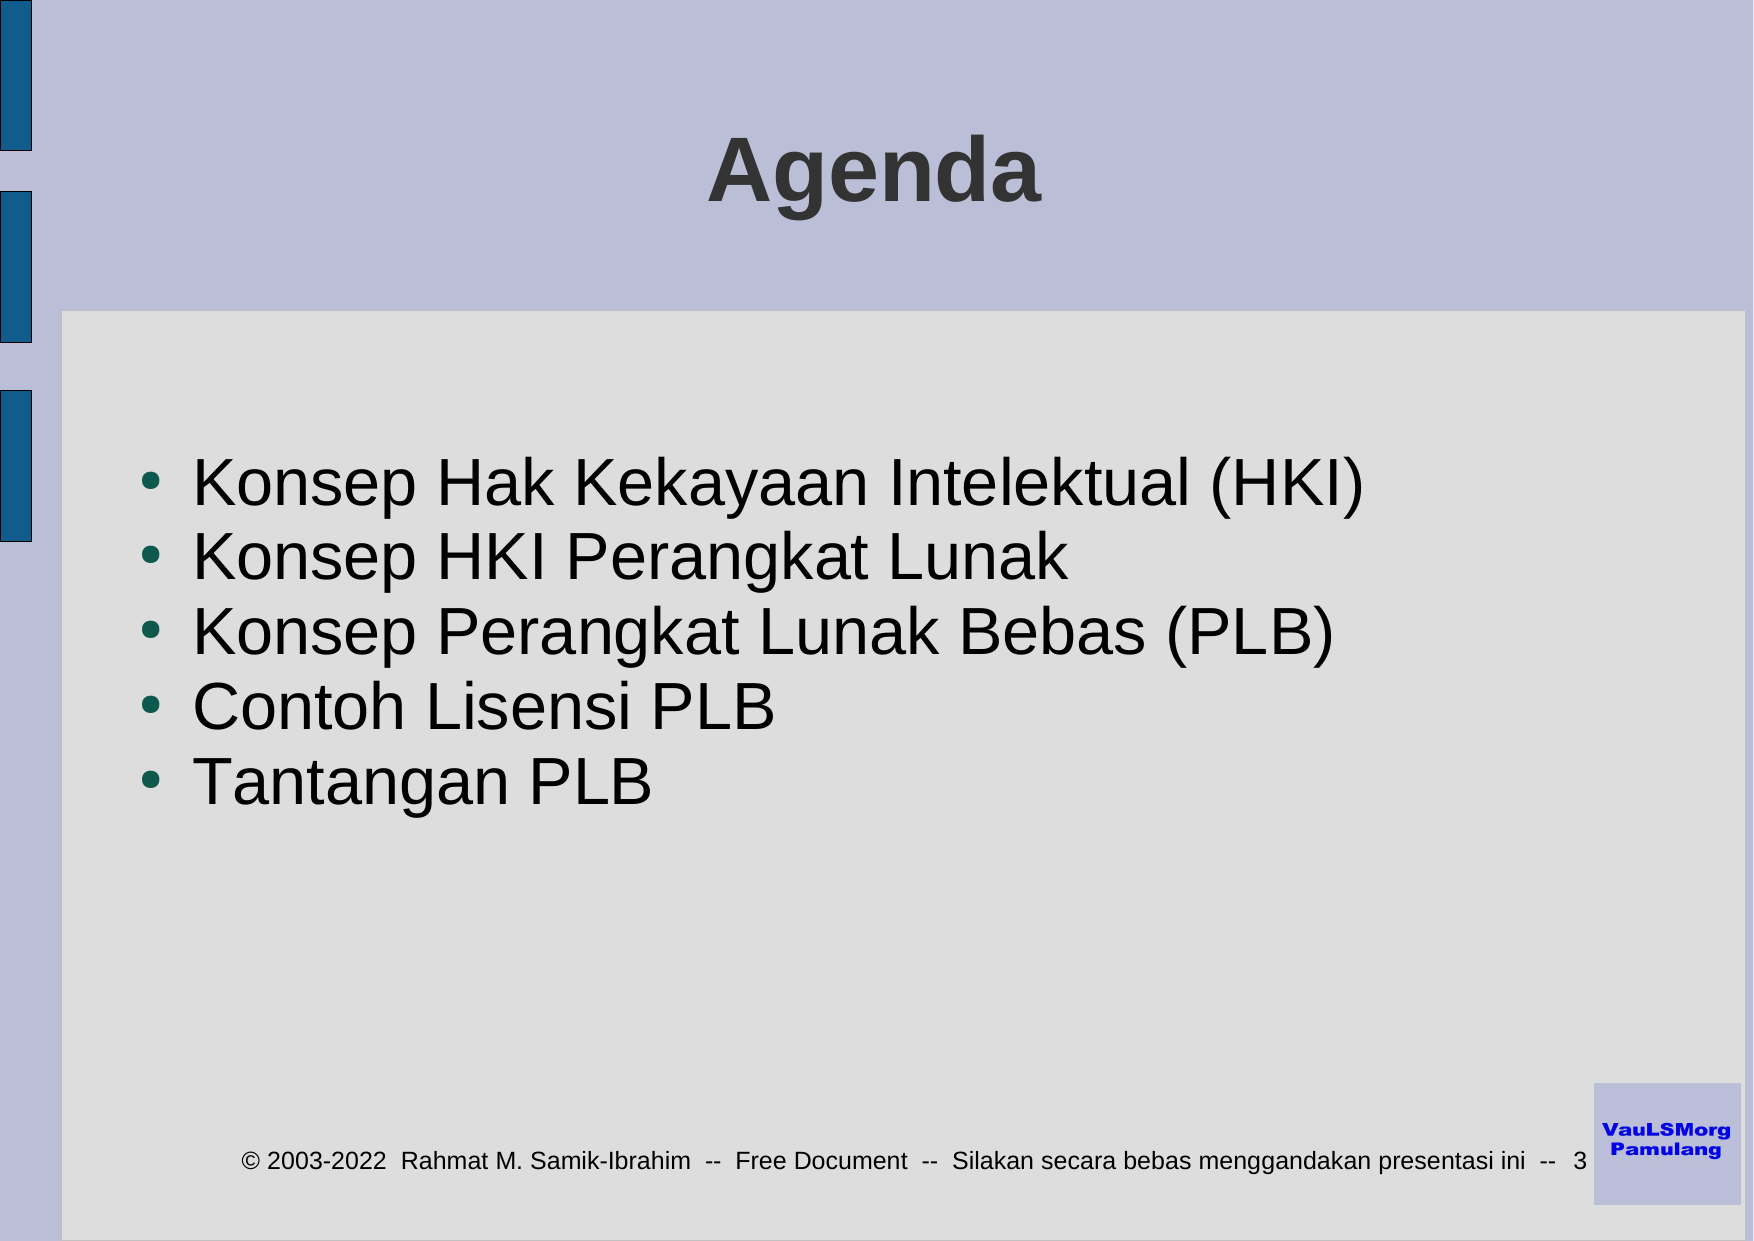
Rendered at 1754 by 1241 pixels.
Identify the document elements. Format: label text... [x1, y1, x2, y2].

title Agenda [89, 115, 1659, 223]
picture [1594, 1083, 1741, 1205]
list Konsep Hak Kekayaan Intelektual (HKI) Konsep HKI Perangkat Lunak Konsep Perangkat Lunak Bebas (PLB) Contoh Lisensi PLB Tantangan PLB [121, 444, 1591, 966]
